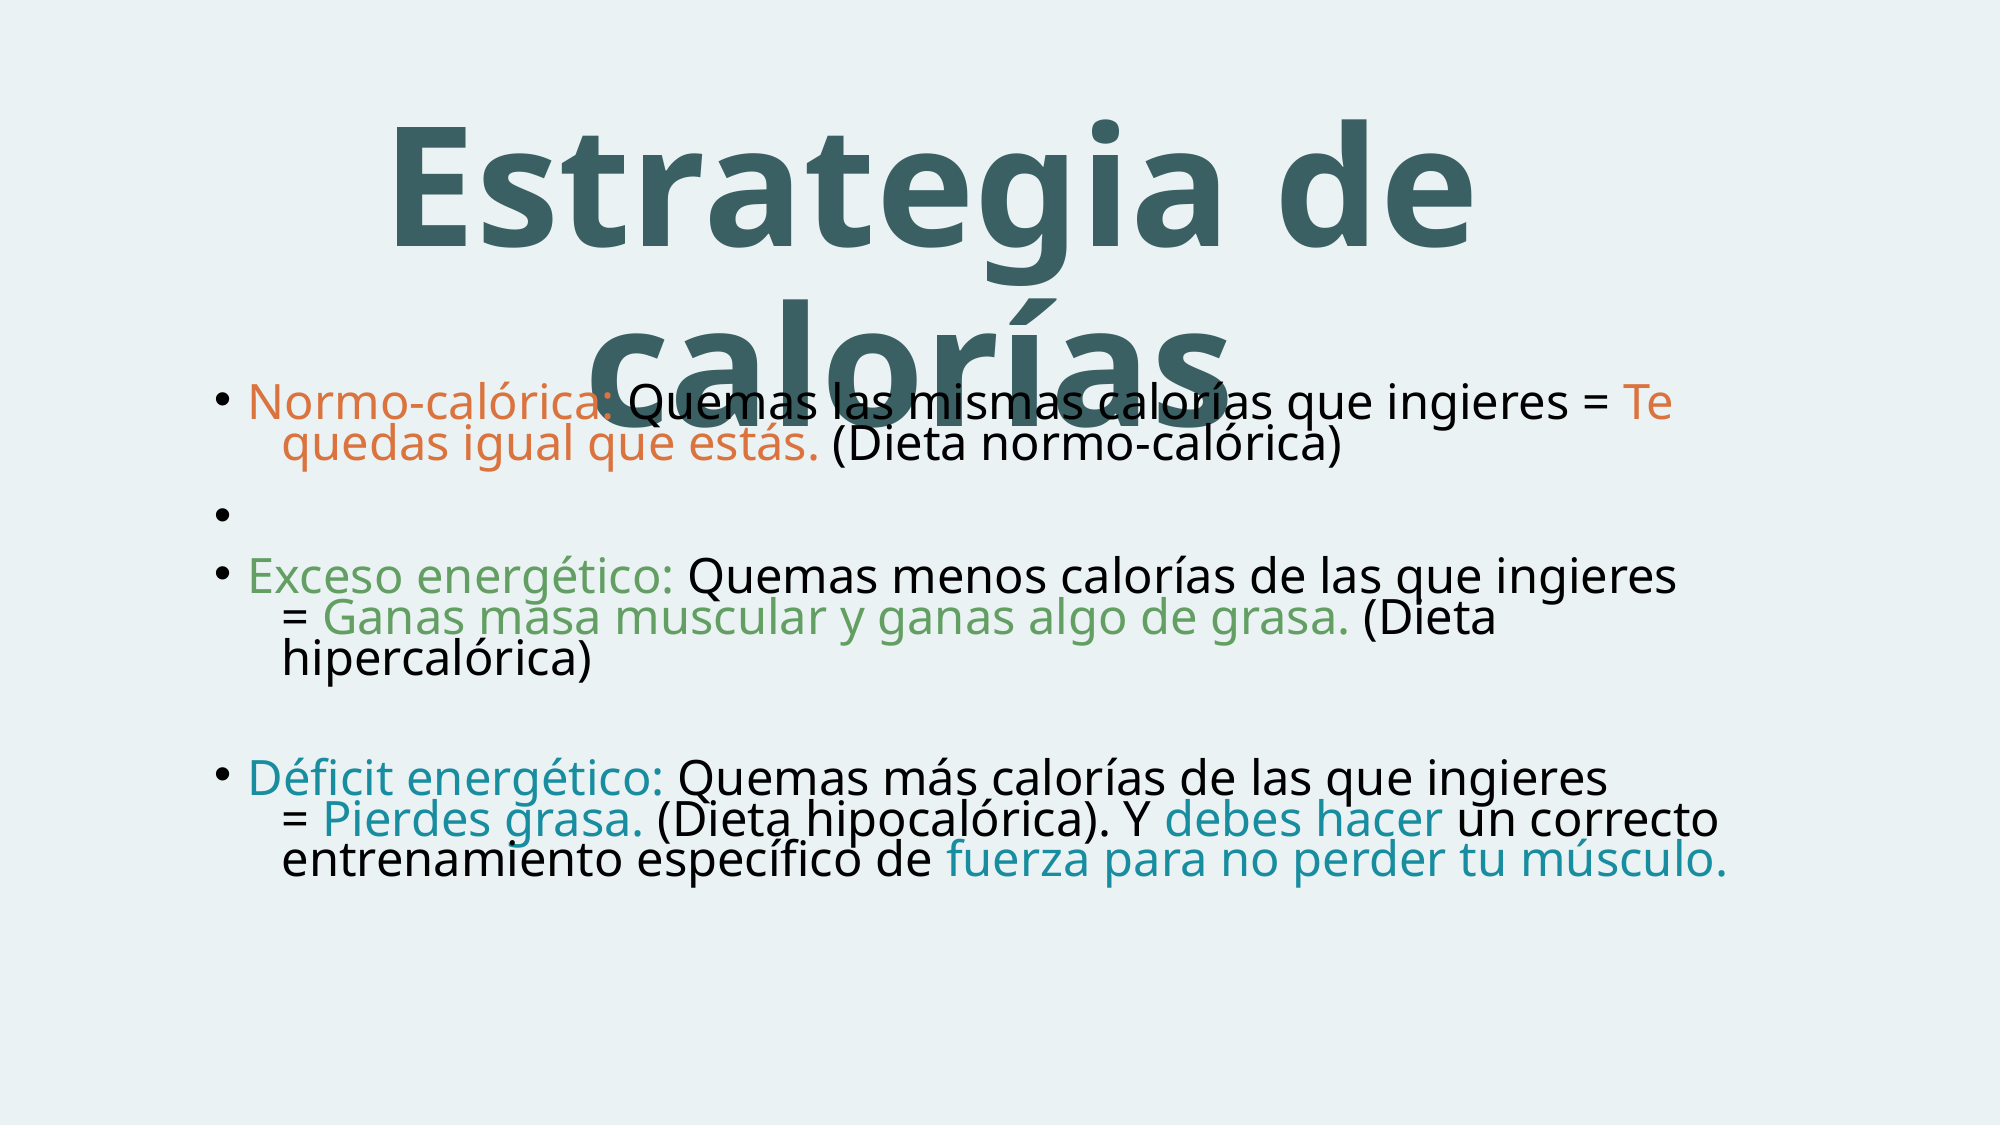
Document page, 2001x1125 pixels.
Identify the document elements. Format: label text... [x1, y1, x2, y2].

title Estrategia de calorías [68, 95, 1794, 313]
text_box Normo-calórica: Quemas las mismas calorías que ingieres = Te quedas igual que estás. (Dieta normo-calórica) Exceso energético: Quemas menos calorías de las que ingieres = Ganas masa muscular y ganas algo de grasa. (Dieta hipercalórica) Déficit energético: Quemas más calorías de las que ingieres = Pierdes grasa. (Dieta hipocalórica). Y debes hacer un correcto entrenamiento específico de fuerza para no perder tu músculo. [199, 379, 1746, 921]
